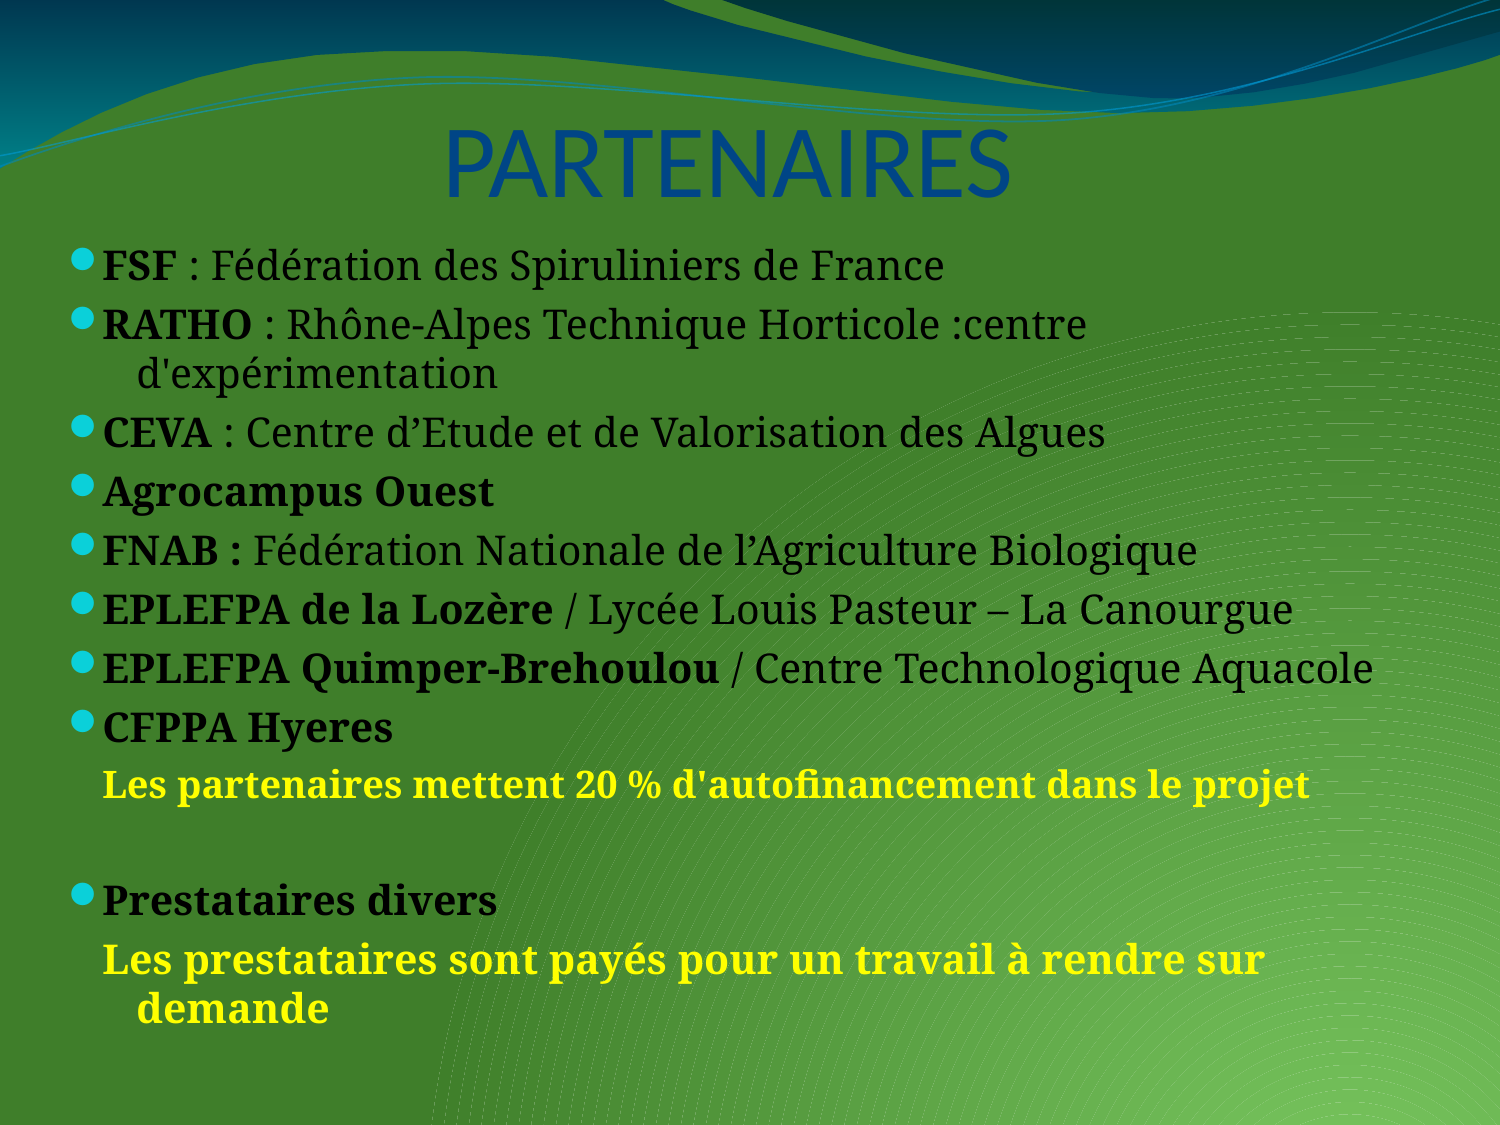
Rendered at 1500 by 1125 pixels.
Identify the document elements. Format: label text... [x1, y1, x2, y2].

list FSF : Fédération des Spiruliniers de France RATHO : Rhône‐Alpes Technique Horticole :centre d'expérimentation CEVA : Centre d’Etude et de Valorisation des Algues Agrocampus Ouest FNAB : Fédération Nationale de l’Agriculture Biologique EPLEFPA de la Lozère / Lycée Louis Pasteur – La Canourgue EPLEFPA Quimper‐Brehoulou / Centre Technologique Aquacole CFPPA Hyeres Les partenaires mettent 20 % d'autofinancement dans le projet Prestataires divers Les prestataires sont payés pour un travail à rendre sur demande [53, 231, 1404, 1087]
title PARTENAIRES [53, 30, 1404, 219]
